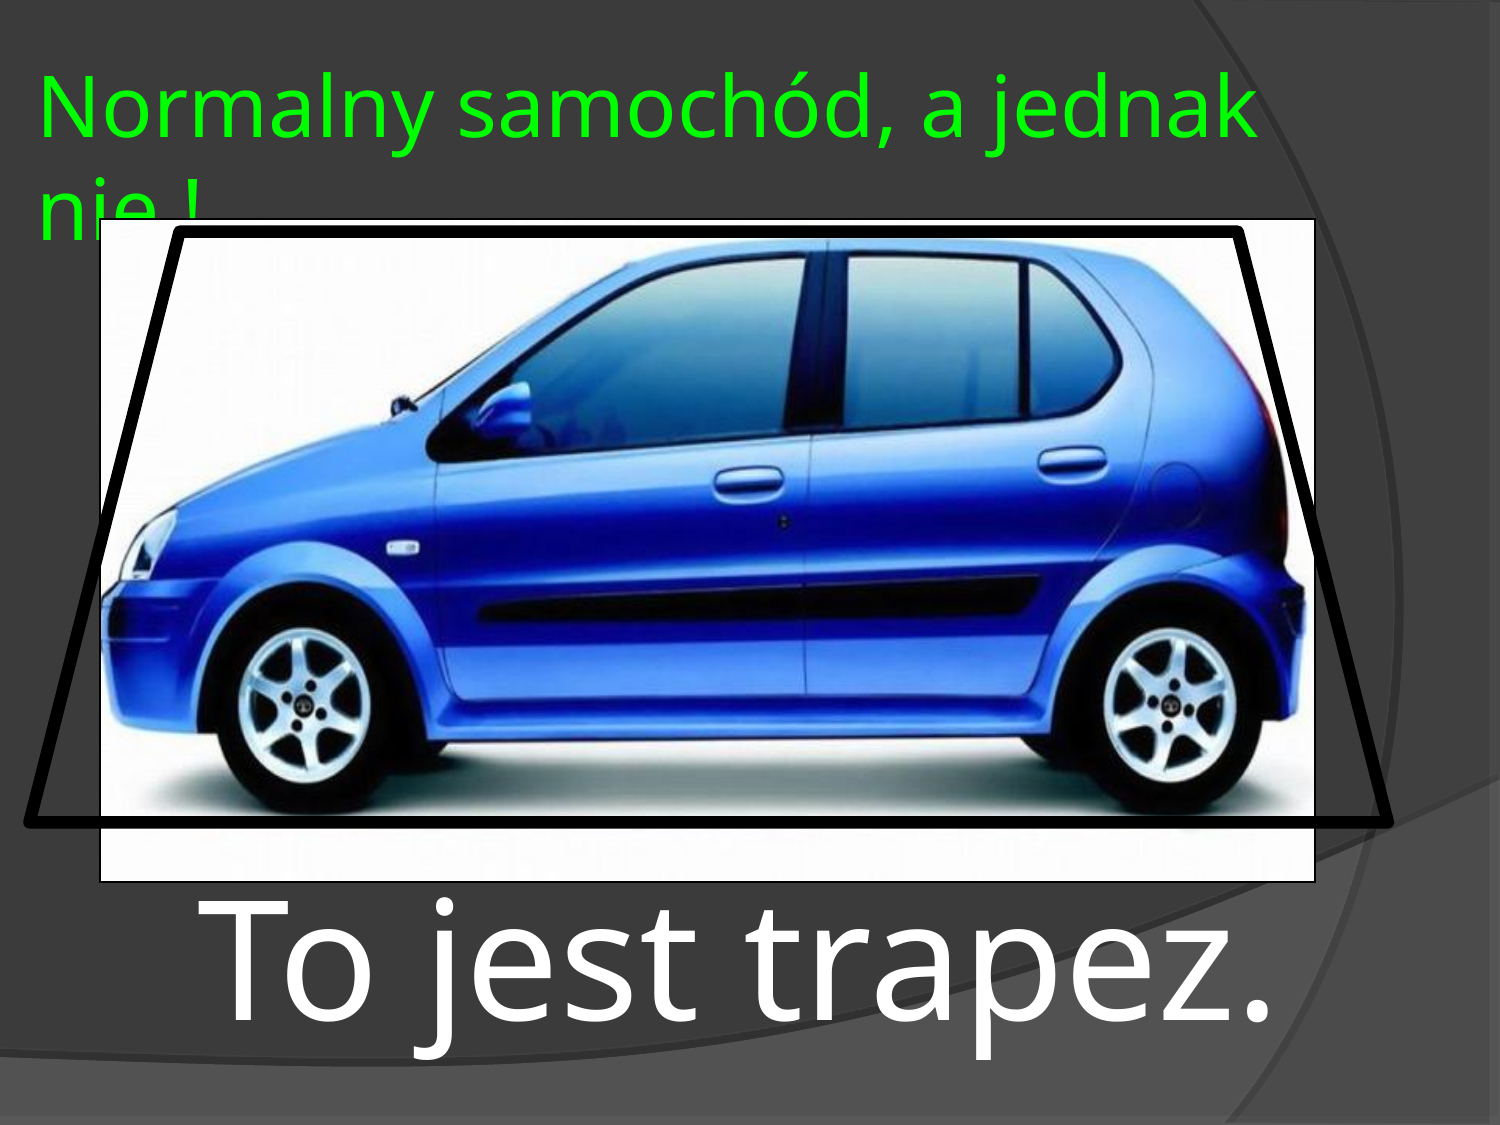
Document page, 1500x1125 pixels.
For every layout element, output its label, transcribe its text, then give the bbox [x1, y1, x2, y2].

title Normalny samochód, a jednak nie ! [29, 45, 1353, 233]
text_box To jest trapez. [183, 846, 1353, 1064]
picture [100, 219, 1315, 515]
picture [100, 238, 1315, 816]
picture [100, 829, 1315, 882]
